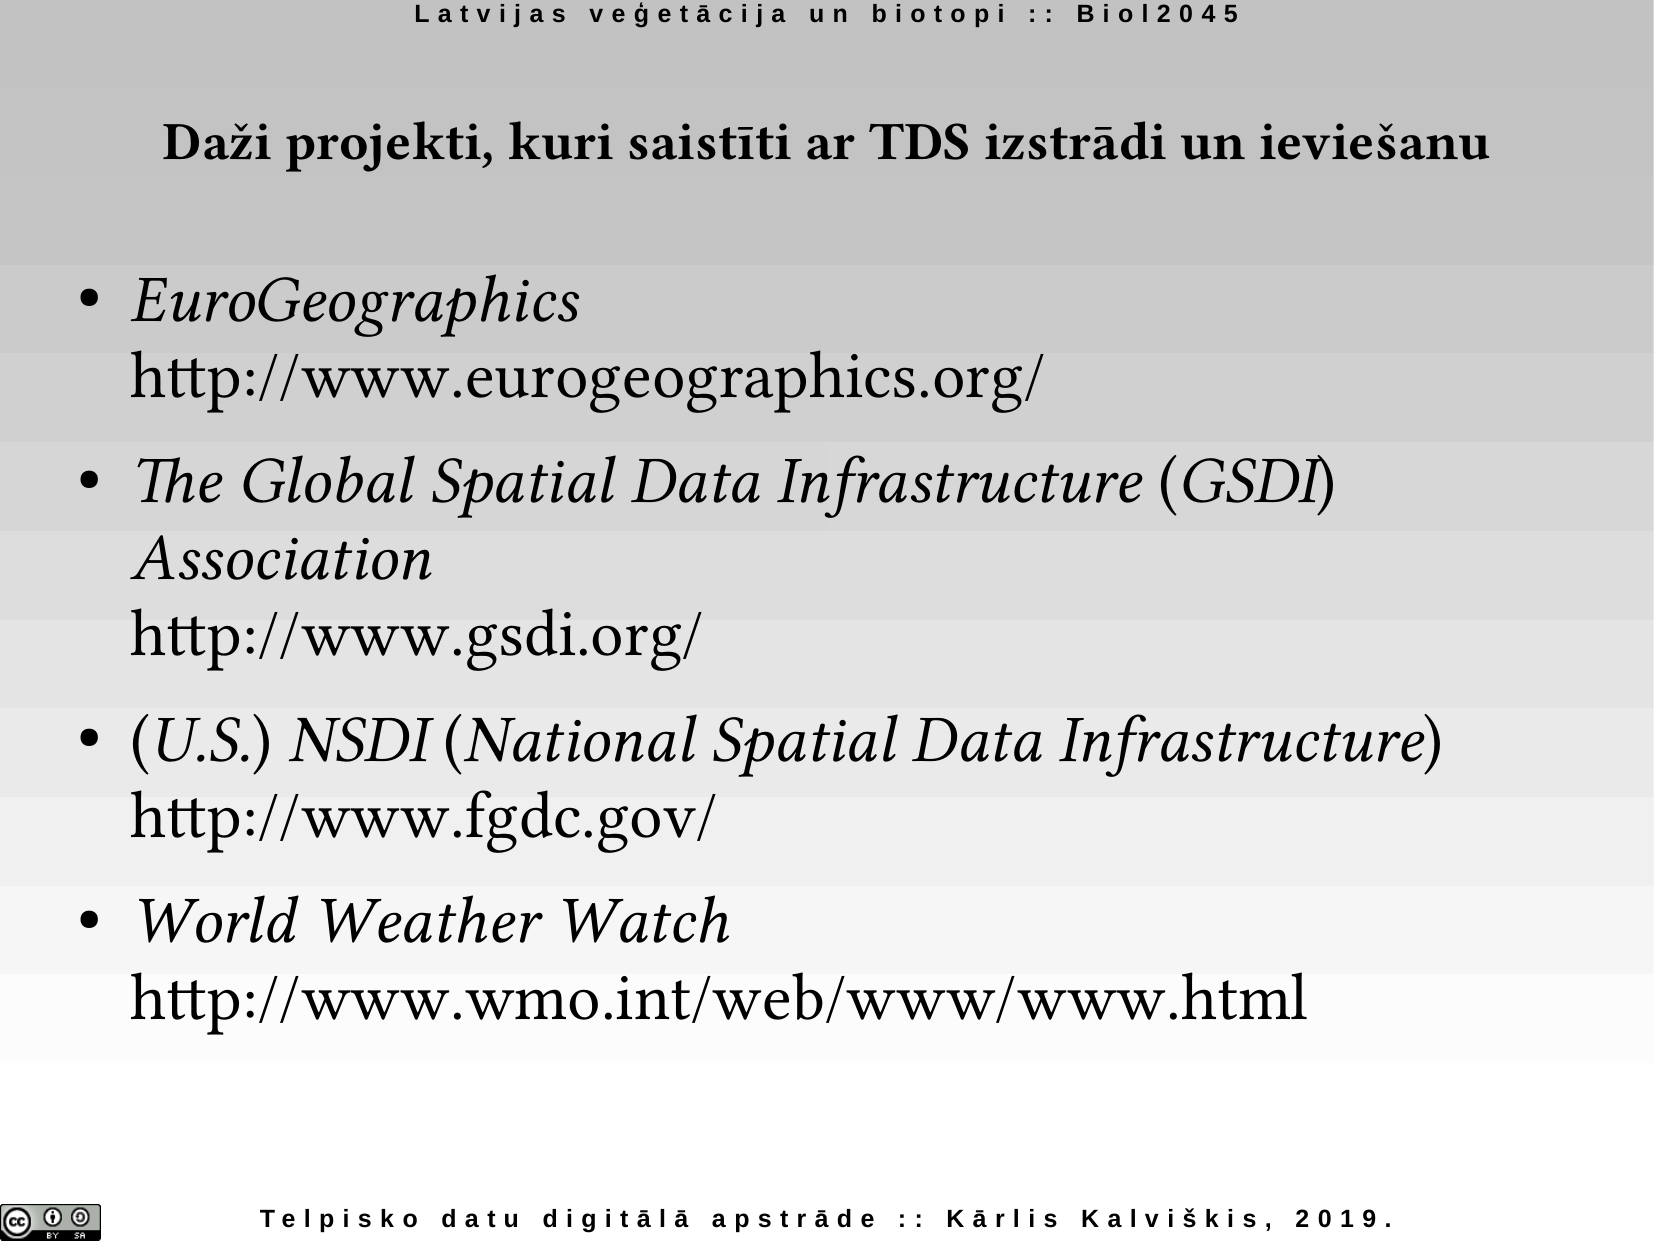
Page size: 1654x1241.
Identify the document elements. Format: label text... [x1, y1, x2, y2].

picture [0, 0, 1654, 1241]
list EuroGeographics http://www.eurogeographics.org/ The Global Spatial Data Infrastructure (GSDI) Association http://www.gsdi.org/ (U.S.) NSDI (National Spatial Data Infrastructure) http://www.fgdc.gov/ World Weather Watch http://www.wmo.int/web/www/www.html [59, 261, 1596, 1036]
title Daži projekti, kuri saistīti ar TDS izstrādi un ieviešanu [59, 37, 1596, 246]
